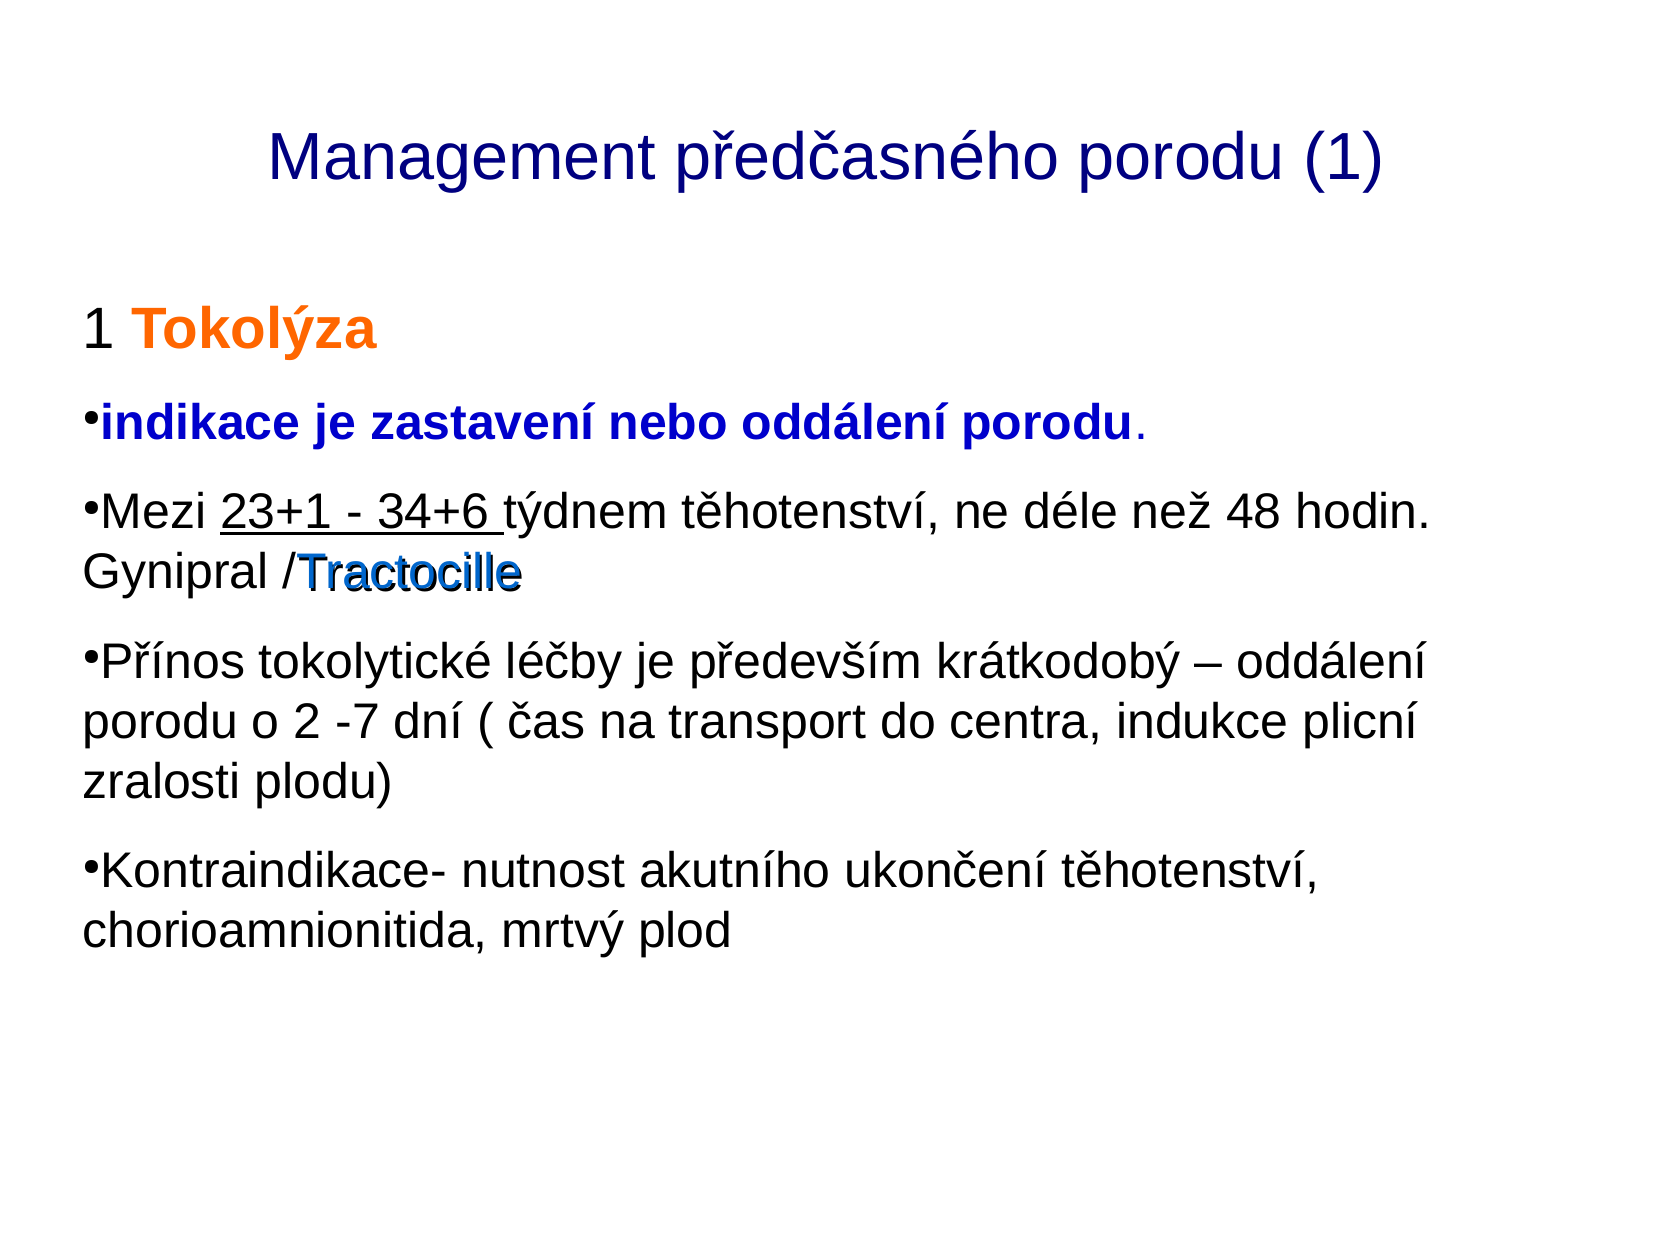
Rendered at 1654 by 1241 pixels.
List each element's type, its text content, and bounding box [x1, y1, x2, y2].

title Management předčasného porodu (1) [82, 49, 1571, 257]
list 1 Tokolýza indikace je zastavení nebo oddálení porodu. Mezi 23+1 - 34+6 týdnem těhotenství, ne déle než 48 hodin. Gynipral /Tractocille Přínos tokolytické léčby je především krátkodobý – oddálení porodu o 2 -7 dní ( čas na transport do centra, indukce plicní zralosti plodu) Kontraindikace- nutnost akutního ukončení těhotenství, chorioamnionitida, mrtvý plod [82, 290, 1571, 1109]
